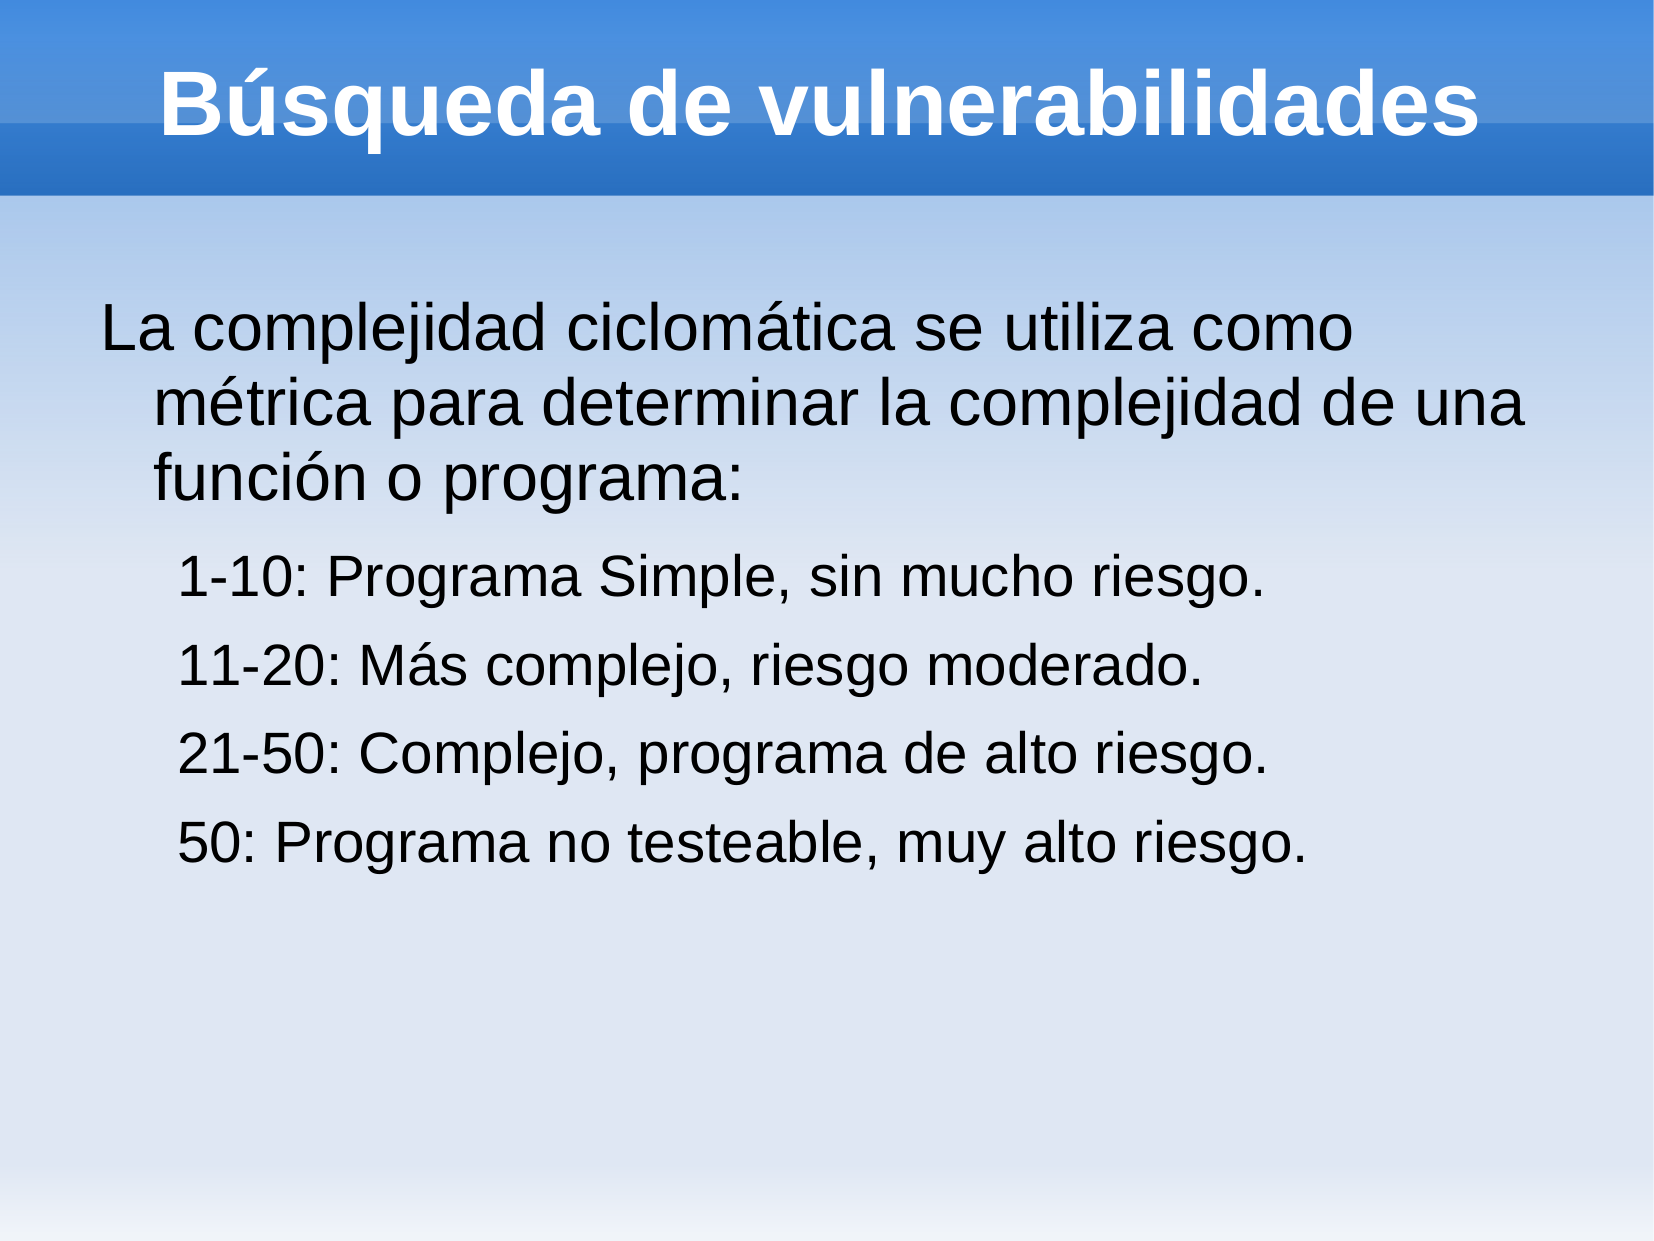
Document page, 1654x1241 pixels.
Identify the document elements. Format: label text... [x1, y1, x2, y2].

title Búsqueda de vulnerabilidades [76, 7, 1565, 200]
list La complejidad ciclomática se utiliza como métrica para determinar la complejidad de una función o programa: 1-10: Programa Simple, sin mucho riesgo. 11-20: Más complejo, riesgo moderado. 21-50: Complejo, programa de alto riesgo. 50: Programa no testeable, muy alto riesgo. [82, 290, 1571, 1094]
picture [0, 0, 1654, 1241]
